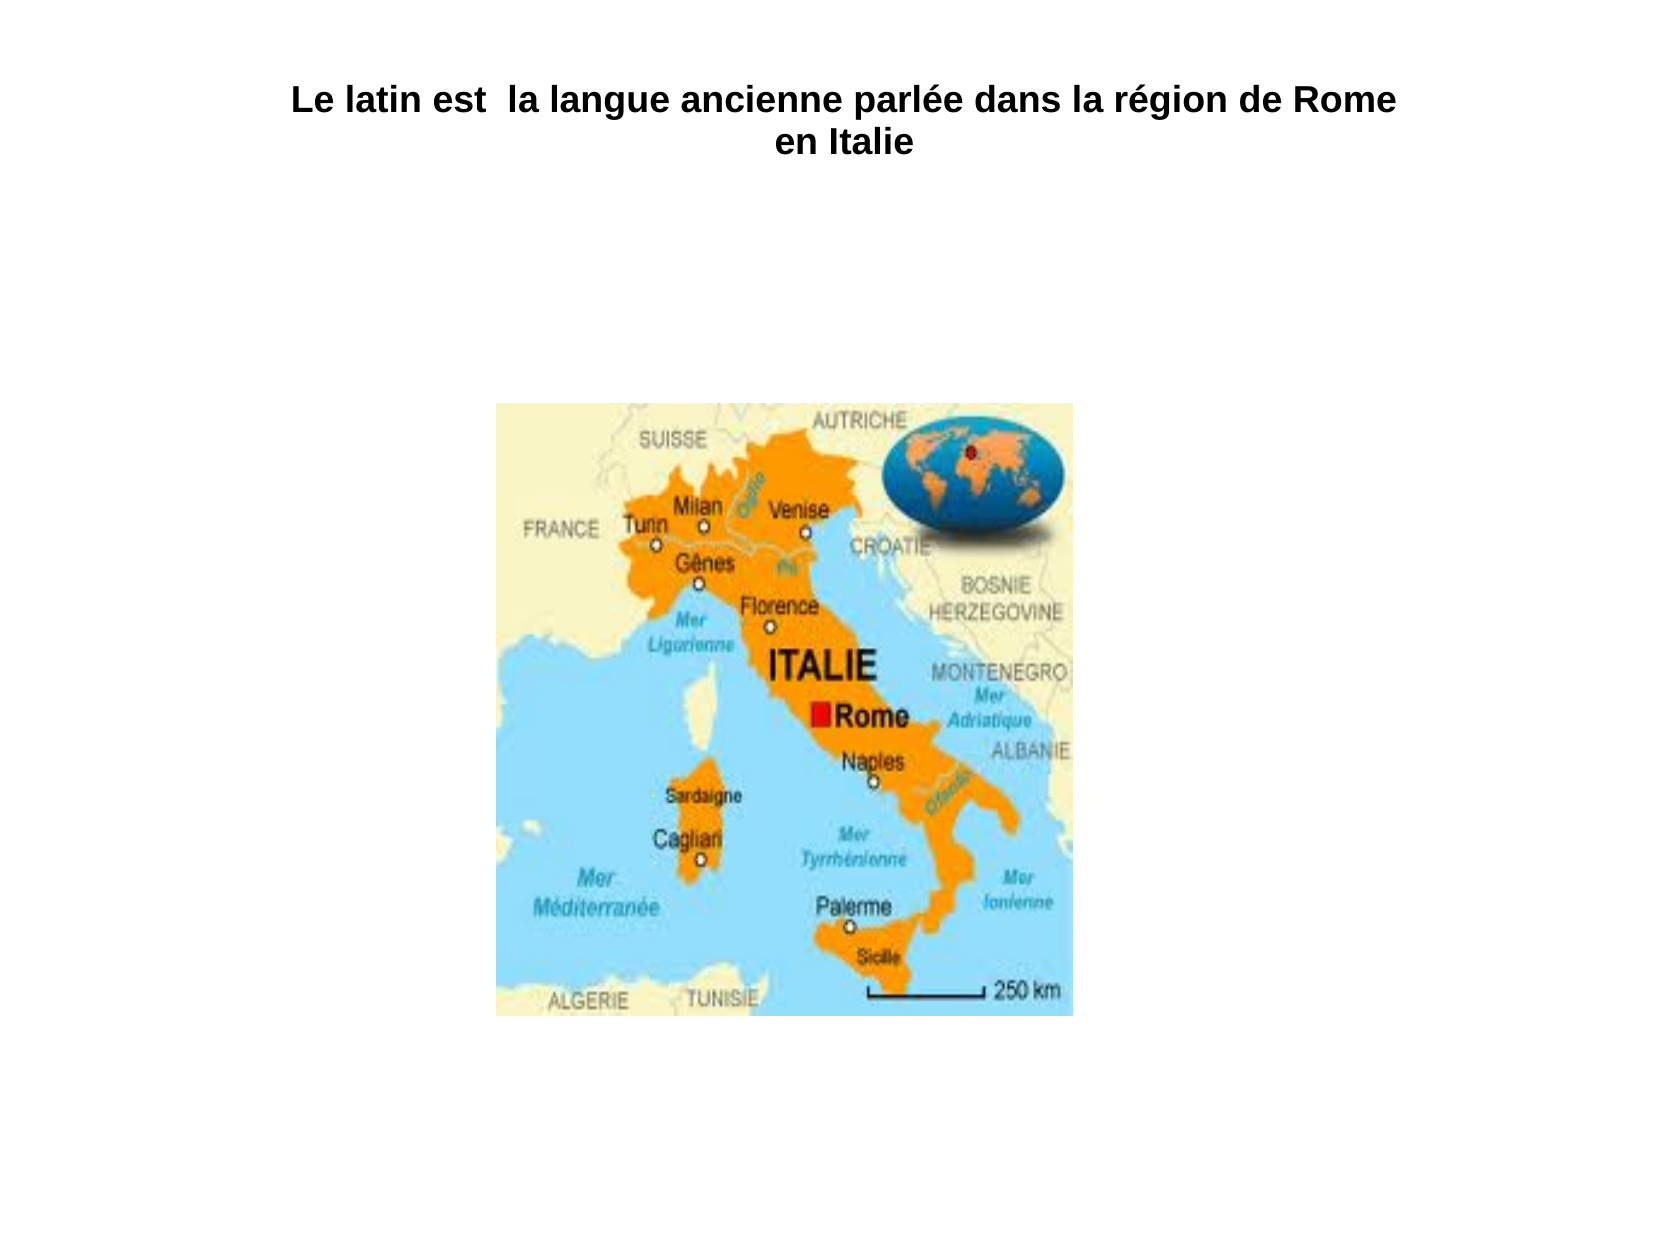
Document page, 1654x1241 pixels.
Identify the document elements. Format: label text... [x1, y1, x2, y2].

picture [496, 403, 1073, 1016]
text_box Le latin est la langue ancienne parlée dans la région de Rome en Italie [271, 70, 1418, 173]
